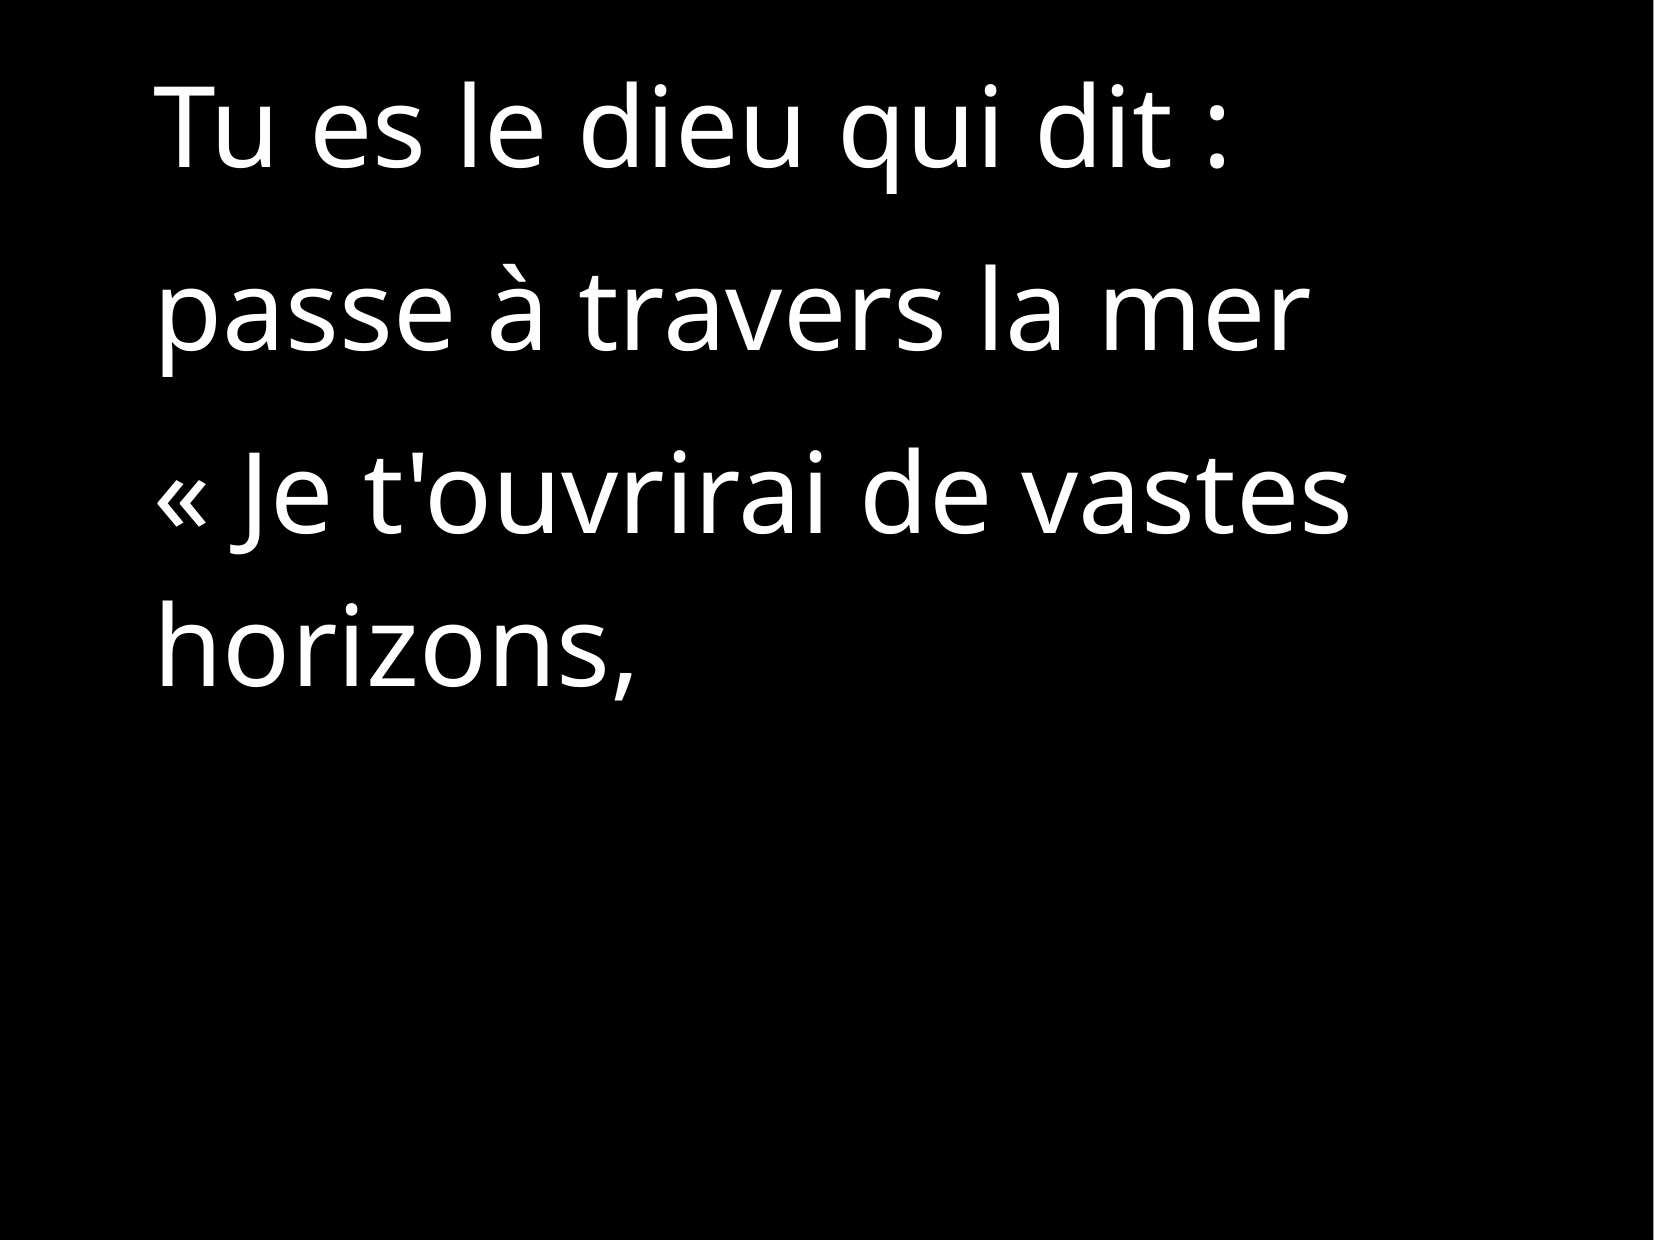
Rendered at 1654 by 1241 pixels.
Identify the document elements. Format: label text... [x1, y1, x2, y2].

list Tu es le dieu qui dit : passe à travers la mer « Je t'ouvrirai de vastes horizons, [82, 47, 1595, 1182]
